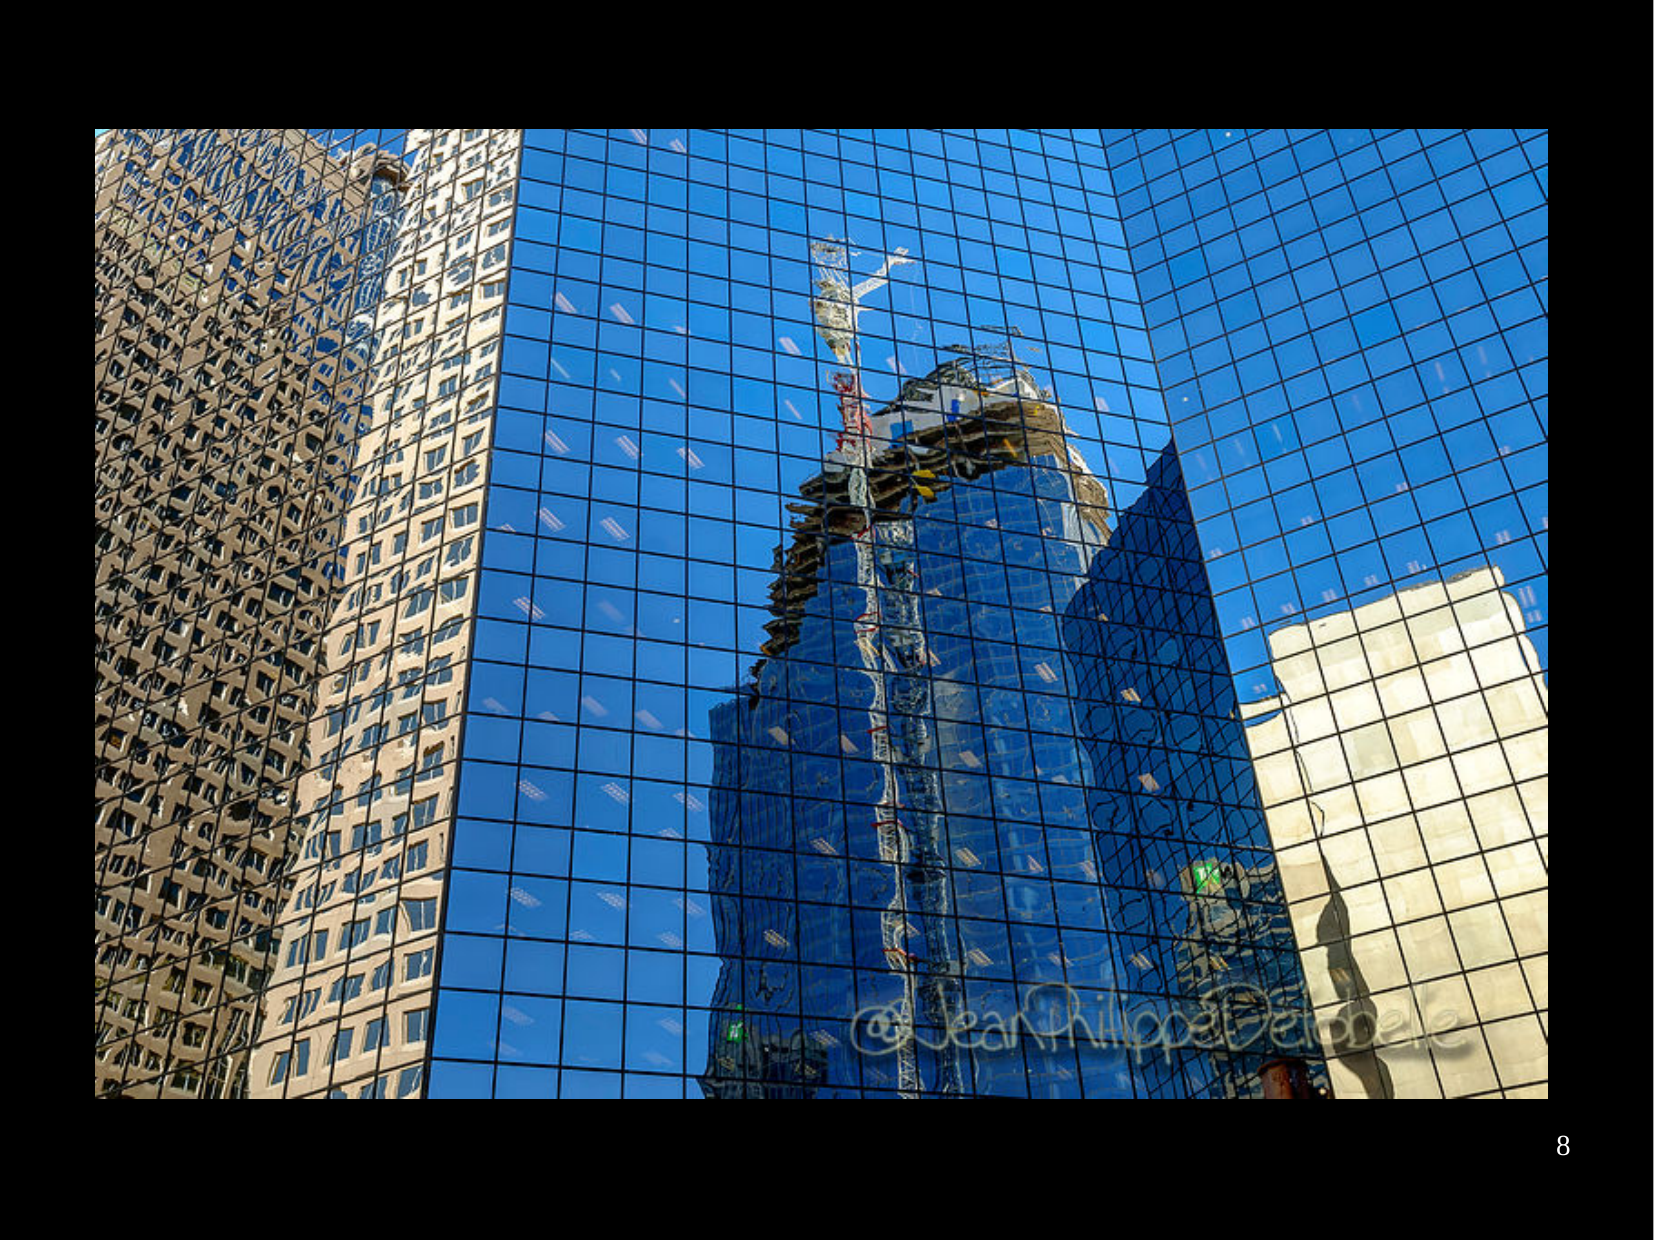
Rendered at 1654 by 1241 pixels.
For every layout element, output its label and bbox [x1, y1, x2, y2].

picture [95, 129, 1548, 1099]
